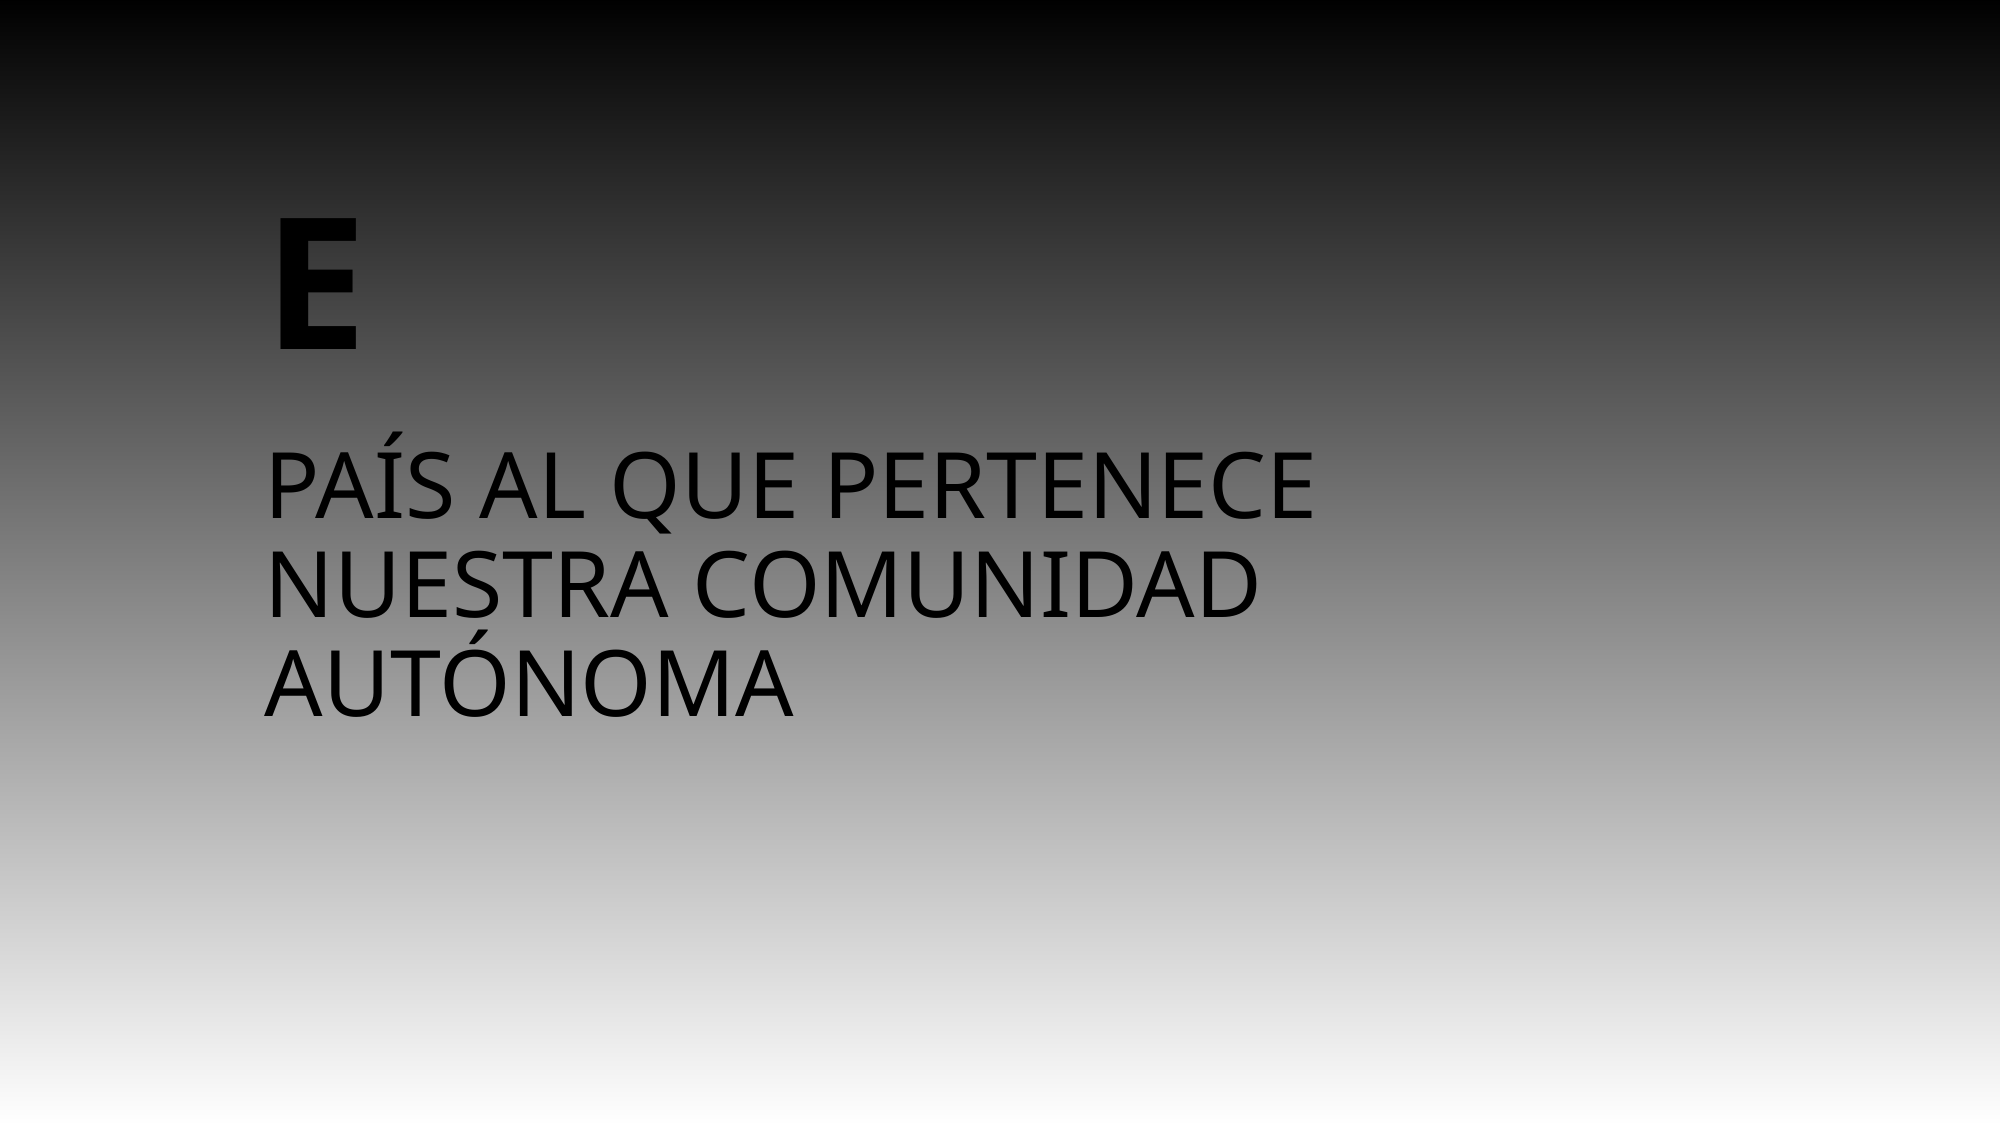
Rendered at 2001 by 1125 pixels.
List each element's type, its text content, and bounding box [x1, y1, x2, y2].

title E [249, 184, 1750, 421]
subtitle PAÍS AL QUE PERTENECE NUESTRA COMUNIDAD AUTÓNOMA [249, 432, 1750, 705]
